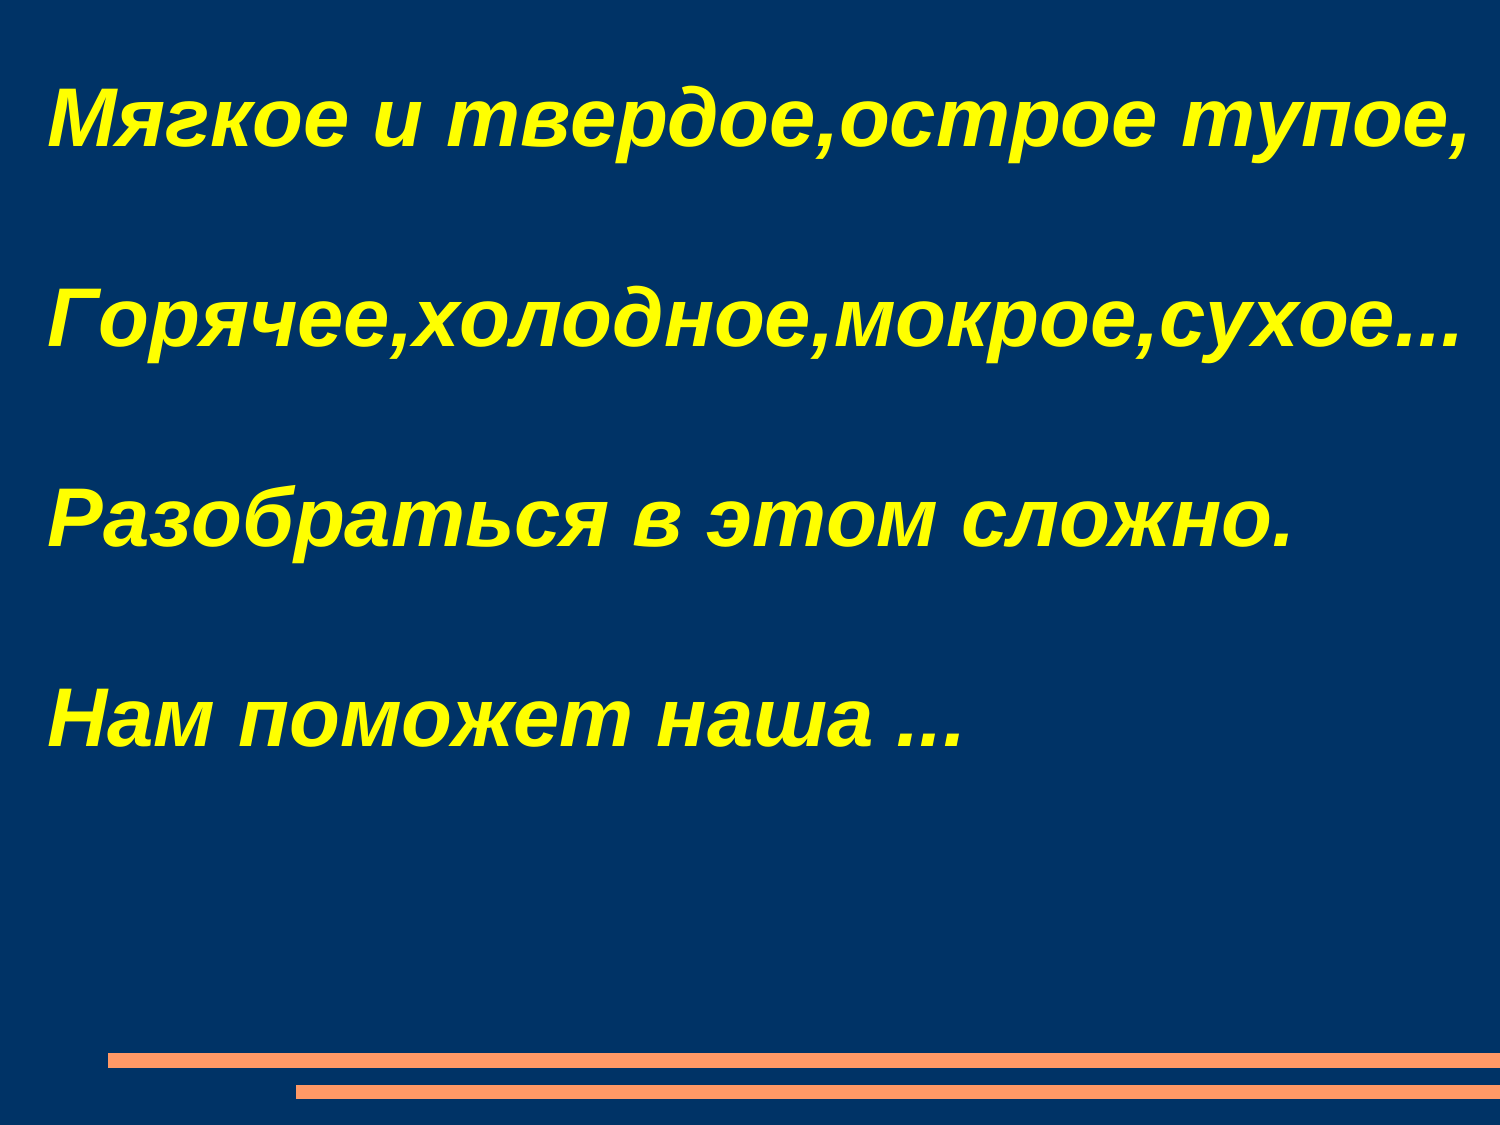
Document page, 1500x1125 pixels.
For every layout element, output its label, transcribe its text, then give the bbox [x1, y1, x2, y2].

title Мягкое и твердое,острое тупое, Горячее,холодное,мокрое,сухое... Разобраться в этом сложно. Нам поможет наша ... [47, 0, 1500, 827]
